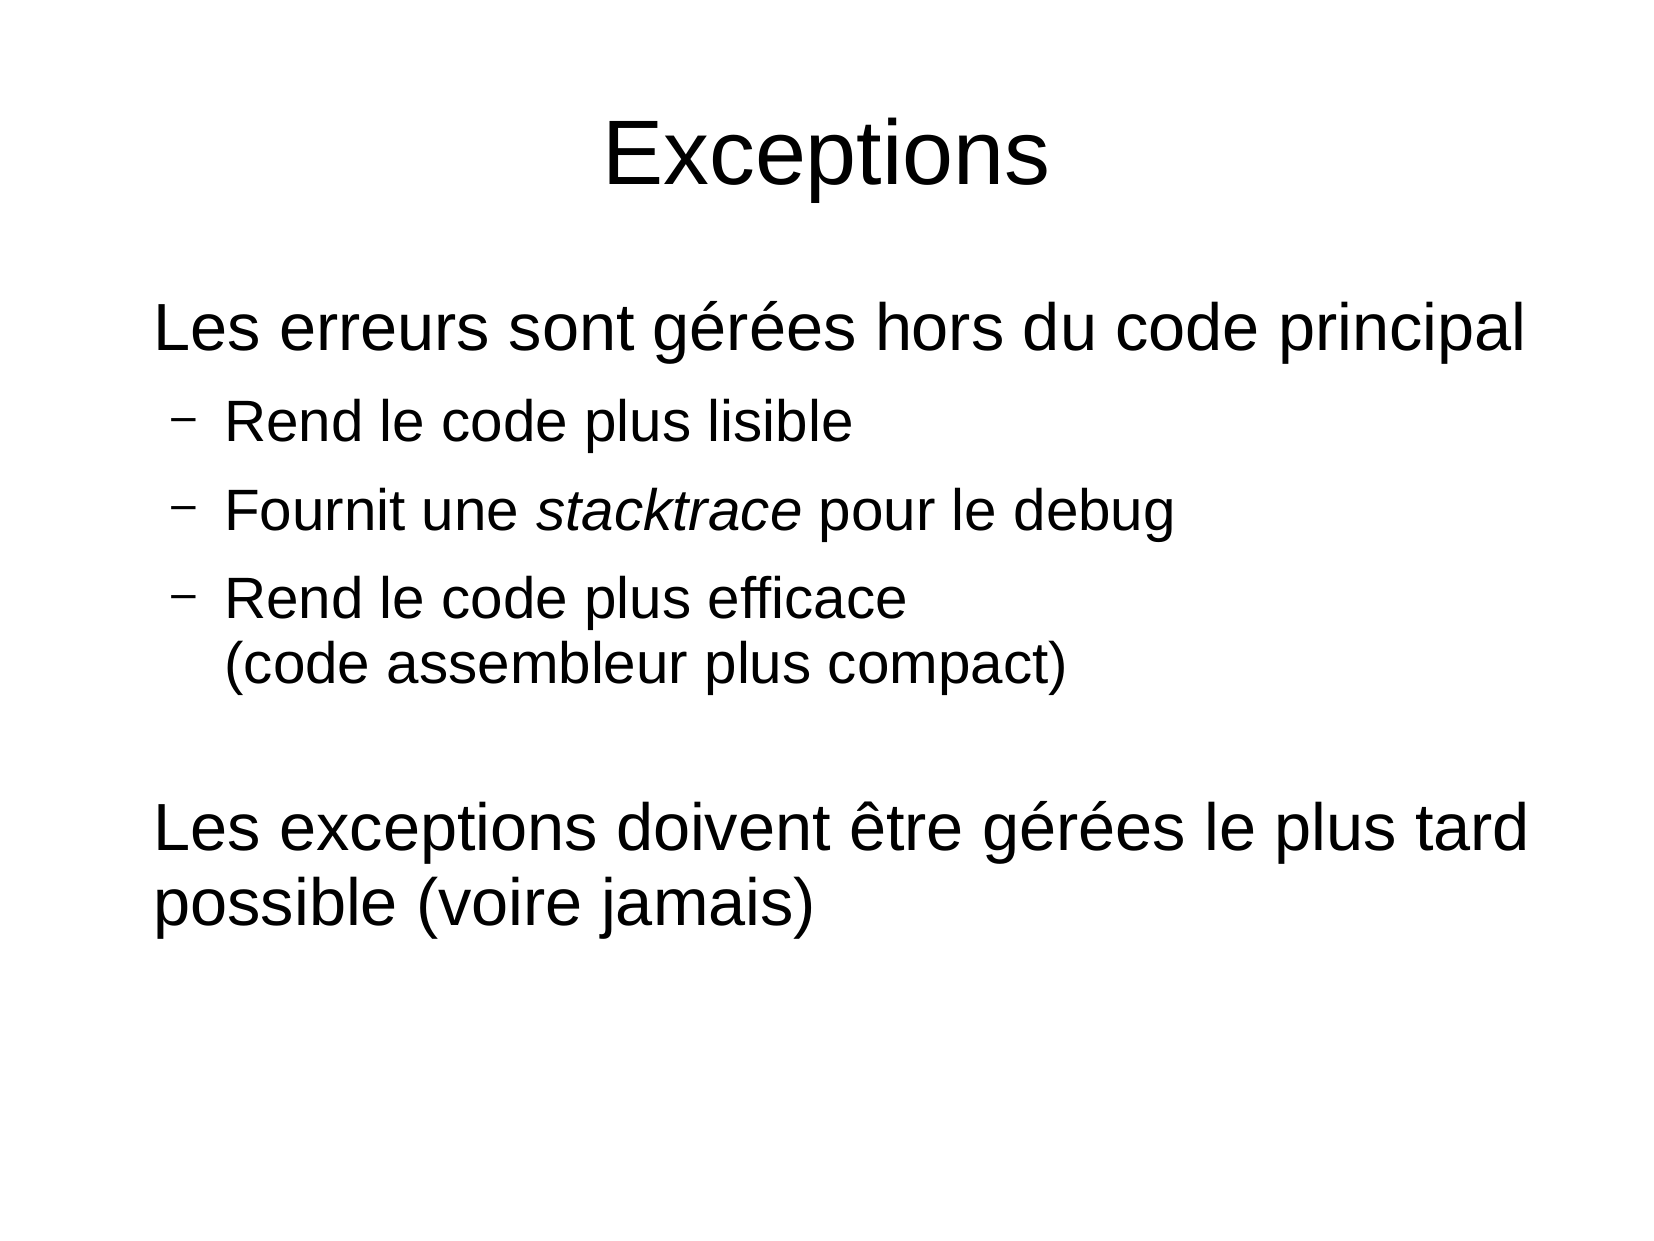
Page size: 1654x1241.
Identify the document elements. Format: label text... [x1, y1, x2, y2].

title Exceptions [82, 49, 1571, 257]
list Les erreurs sont gérées hors du code principal Rend le code plus lisible Fournit une stacktrace pour le debug Rend le code plus efficace (code assembleur plus compact) Les exceptions doivent être gérées le plus tard possible (voire jamais) [82, 290, 1571, 1126]
